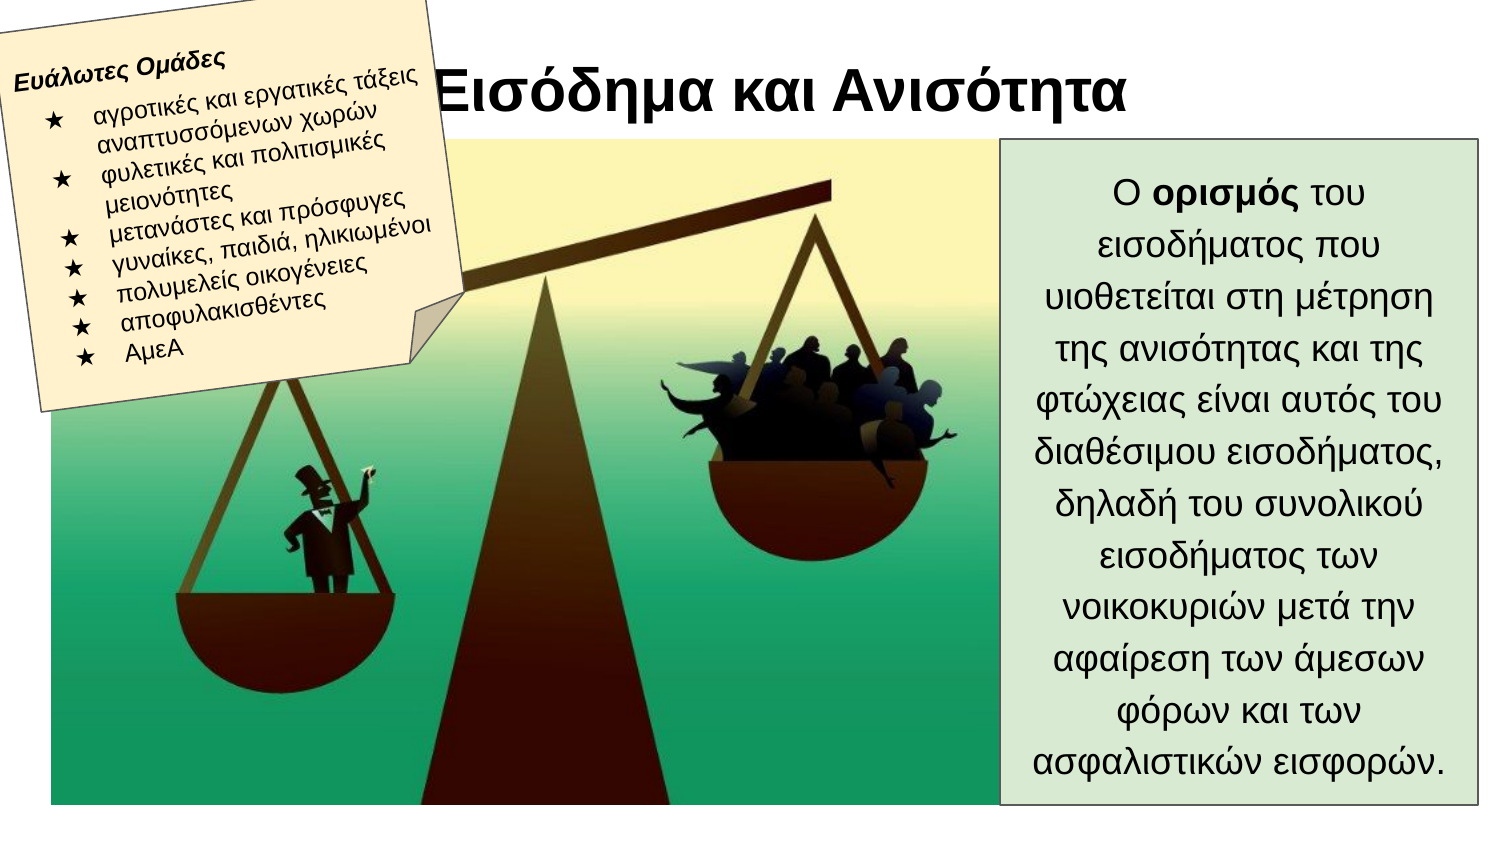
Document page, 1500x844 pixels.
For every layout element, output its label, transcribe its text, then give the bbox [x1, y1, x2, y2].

picture [51, 139, 1000, 805]
title Εισόδημα και Ανισότητα [431, 35, 1479, 130]
text_box Ευάλωτες Ομάδες αγροτικές και εργατικές τάξεις αναπτυσσόμενων χωρών φυλετικές και πολιτισμικές μειονότητες μετανάστες και πρόσφυγες γυναίκες, παιδιά, ηλικιωμένοι πολυμελείς οικογένειες αποφυλακισθέντες ΑμεΑ [0, 0, 465, 413]
text_box Ο ορισμός του εισοδήματος που υιοθετείται στη μέτρηση της ανισότητας και της φτώχειας είναι αυτός του διαθέσιμου εισοδήματος, δηλαδή του συνολικού εισοδήματος των νοικοκυριών μετά την αφαίρεση των άμεσων φόρων και των ασφαλιστικών εισφορών. [1000, 139, 1479, 805]
